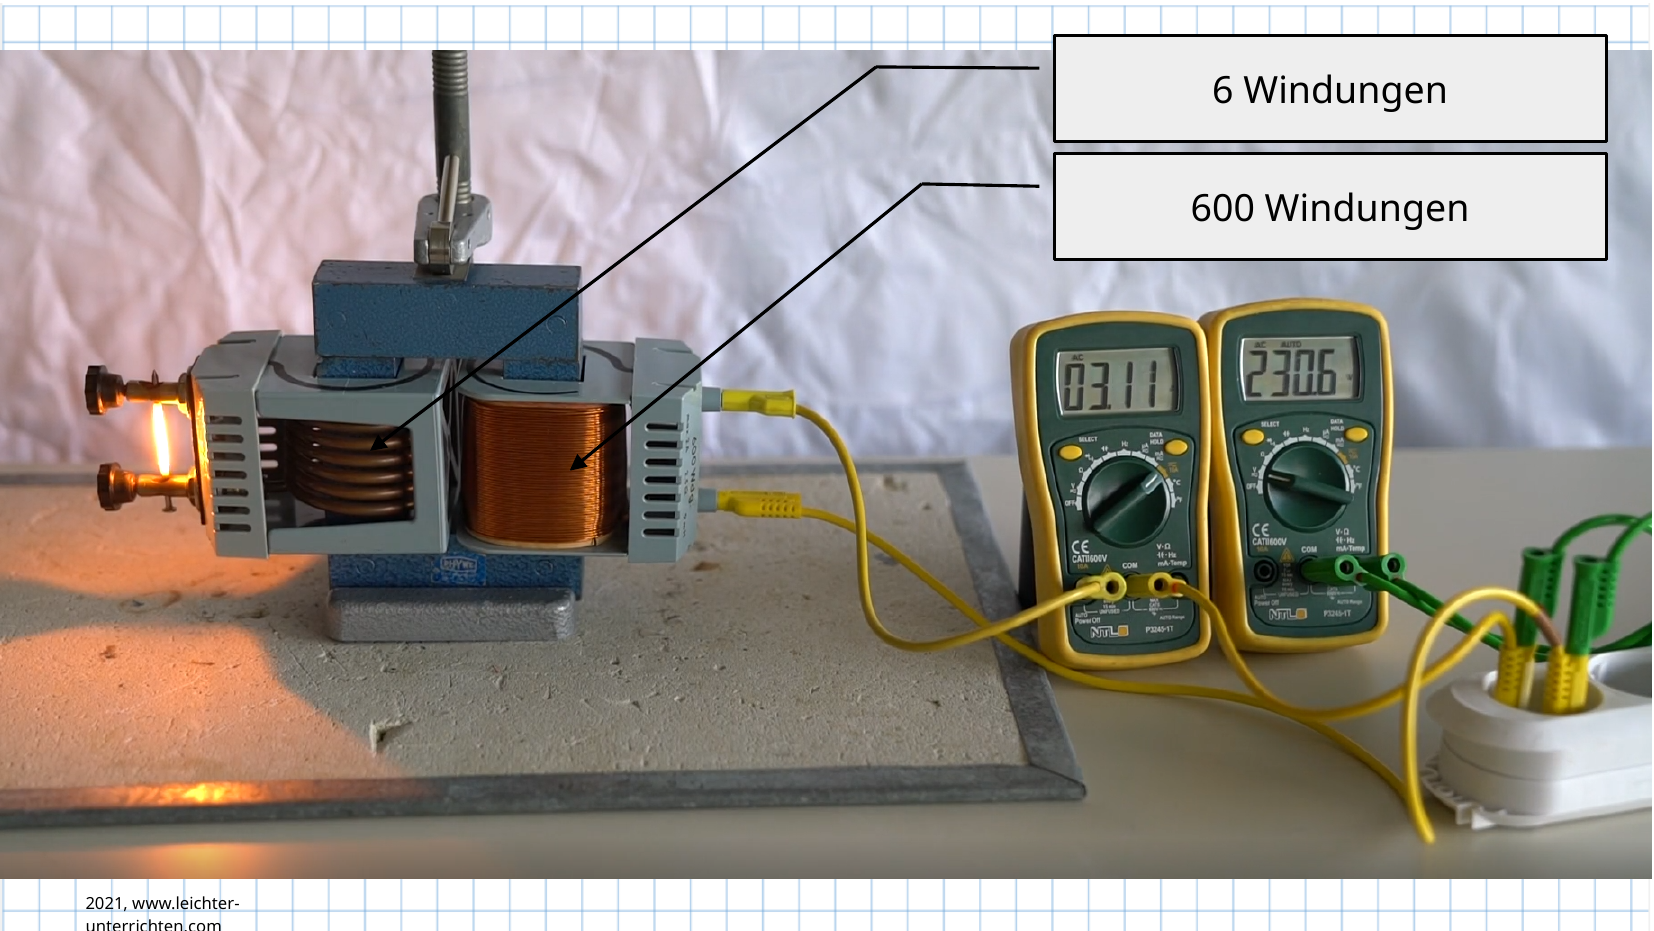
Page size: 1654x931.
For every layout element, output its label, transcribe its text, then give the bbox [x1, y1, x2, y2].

picture [0, 3, 1652, 931]
text_box 600 Windungen [1054, 154, 1606, 260]
text_box 6 Windungen [1054, 35, 1606, 142]
picture [198, 924, 204, 931]
